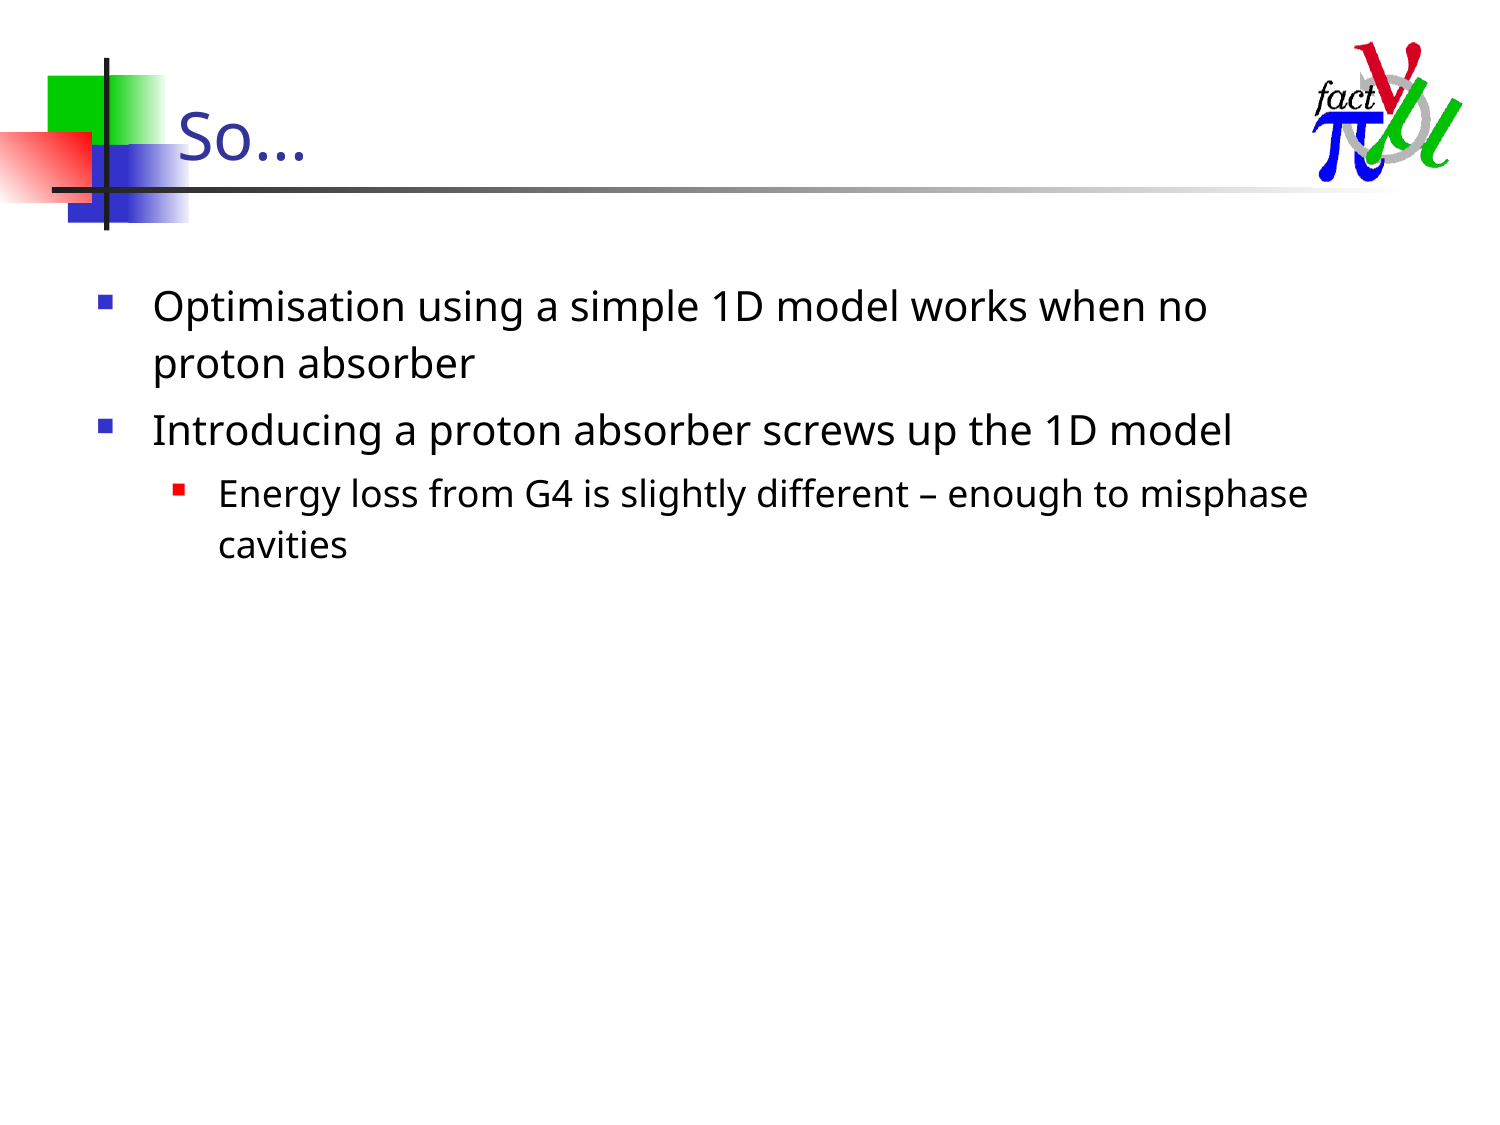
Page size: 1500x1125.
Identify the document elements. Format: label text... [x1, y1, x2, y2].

picture [1441, 41, 1463, 188]
title So... [162, 0, 1441, 188]
list Optimisation using a simple 1D model works when no proton absorber Introducing a proton absorber screws up the 1D model Energy loss from G4 is slightly different – enough to misphase cavities [81, 269, 1359, 657]
